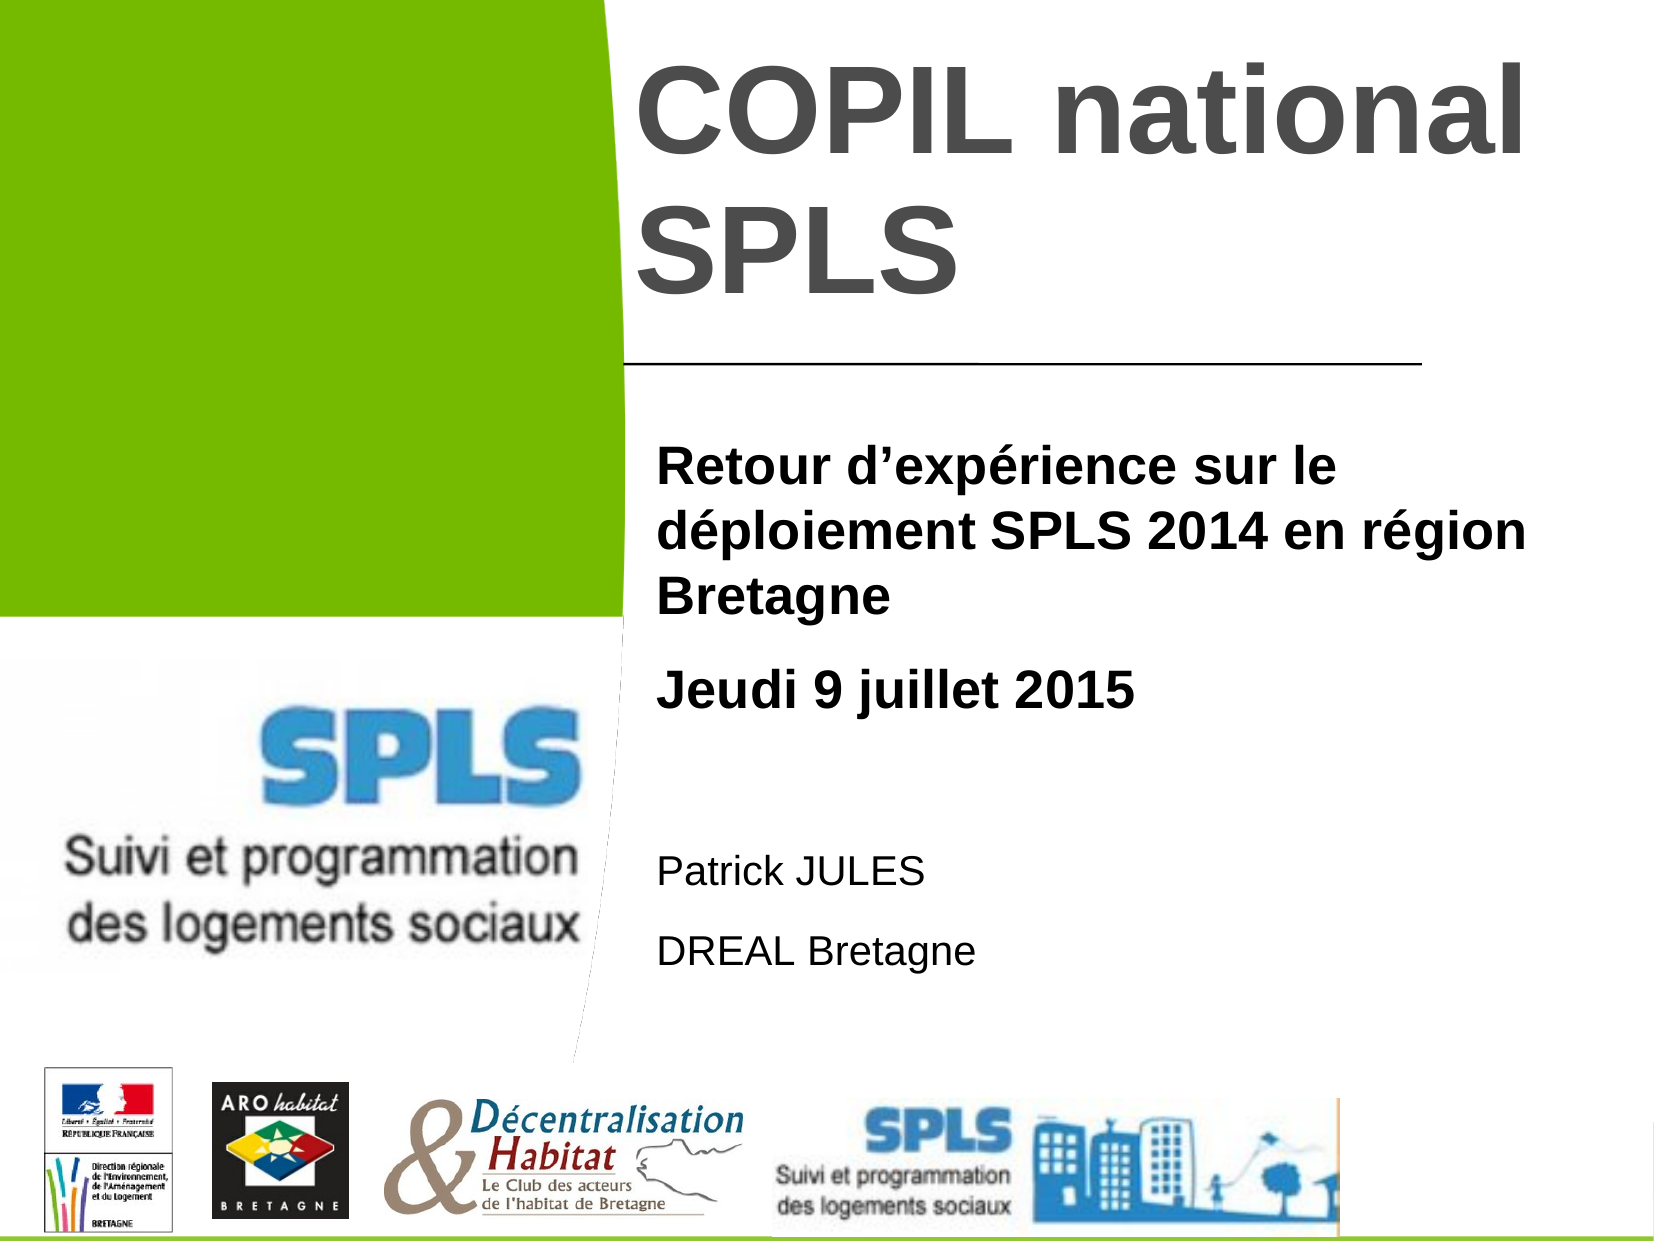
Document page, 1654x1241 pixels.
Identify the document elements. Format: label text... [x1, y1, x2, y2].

picture [384, 1099, 743, 1219]
picture [0, 1098, 1654, 1241]
text_box COPIL national SPLS [634, 34, 1634, 308]
text_box Retour d’expérience sur le déploiement SPLS 2014 en région Bretagne Jeudi 9 juillet 2015 Patrick JULES DREAL Bretagne [641, 422, 1637, 1068]
picture [0, 0, 1654, 1062]
picture [44, 1067, 173, 1233]
picture [212, 1082, 349, 1219]
